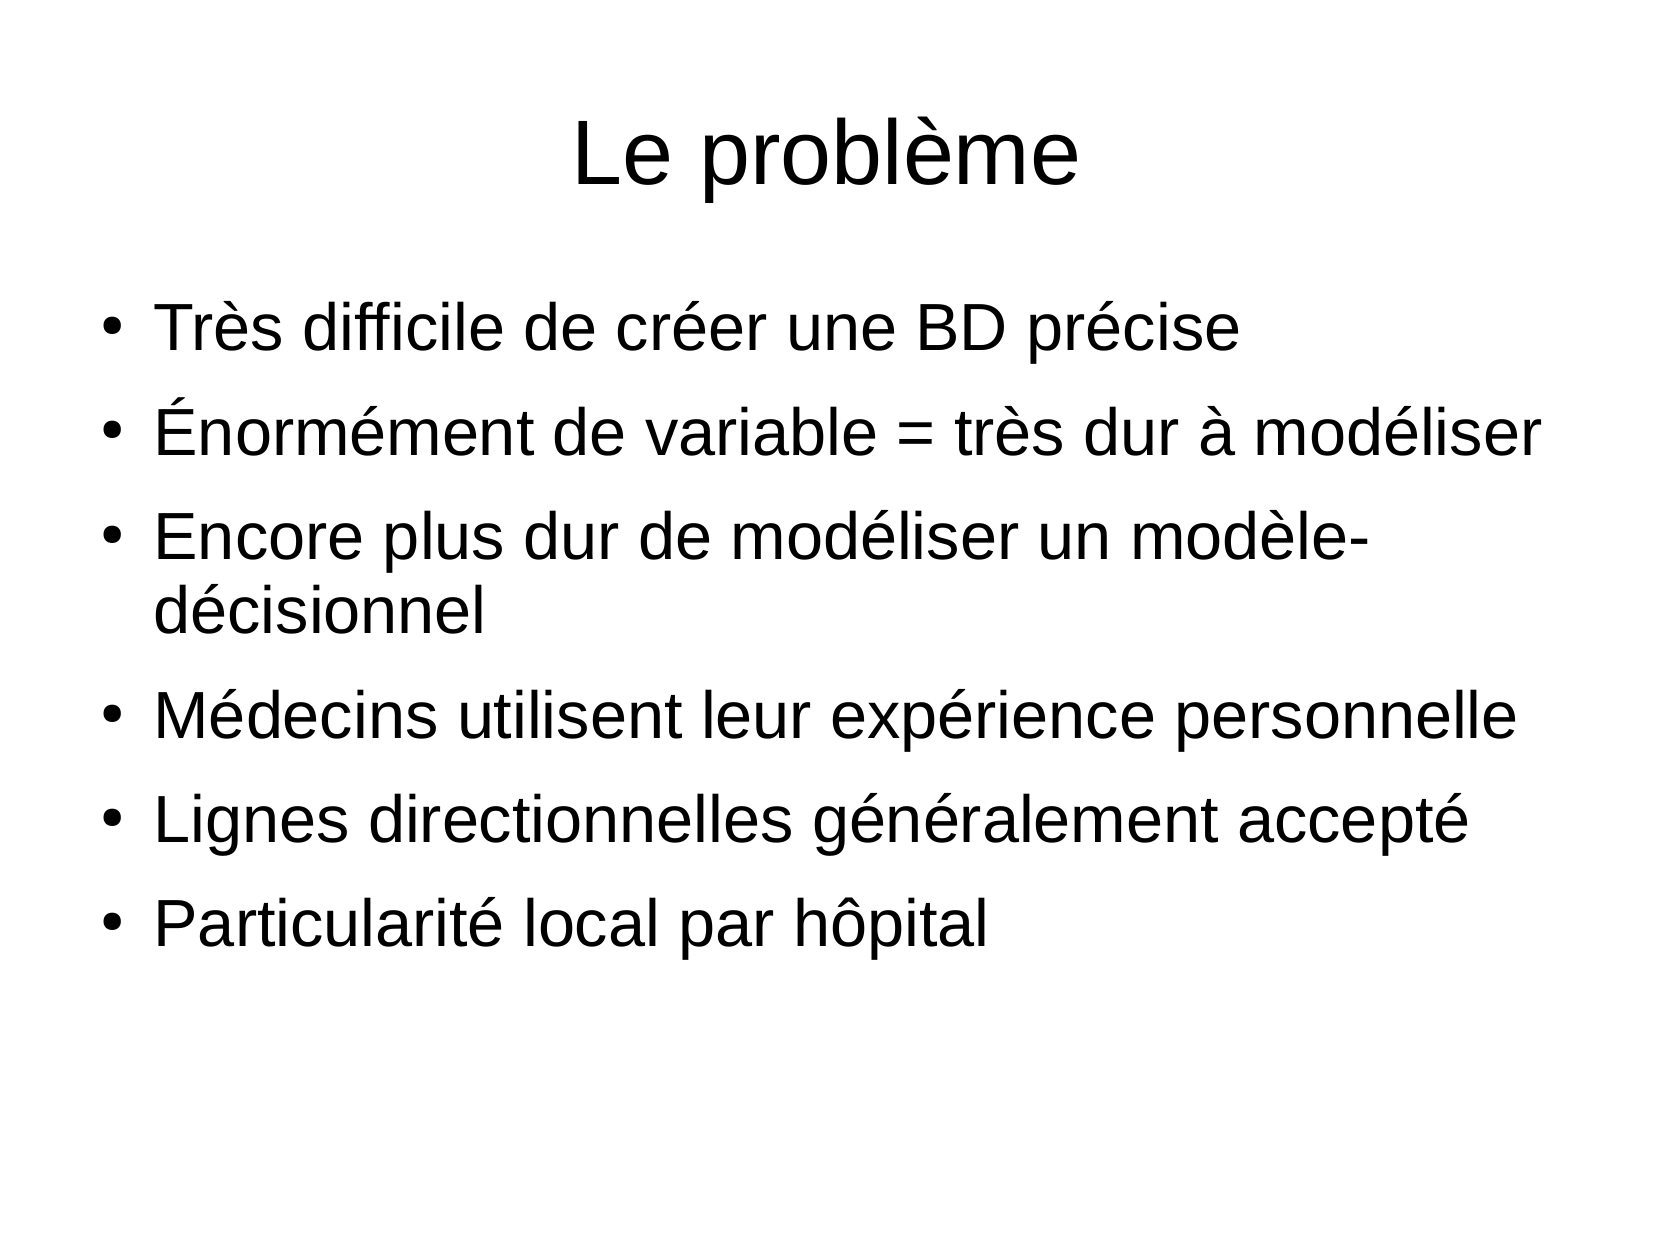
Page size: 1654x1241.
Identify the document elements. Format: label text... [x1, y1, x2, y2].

title Le problème [82, 49, 1571, 257]
list Très difficile de créer une BD précise Énormément de variable = très dur à modéliser Encore plus dur de modéliser un modèle-décisionnel Médecins utilisent leur expérience personnelle Lignes directionnelles généralement accepté Particularité local par hôpital [82, 290, 1571, 1010]
